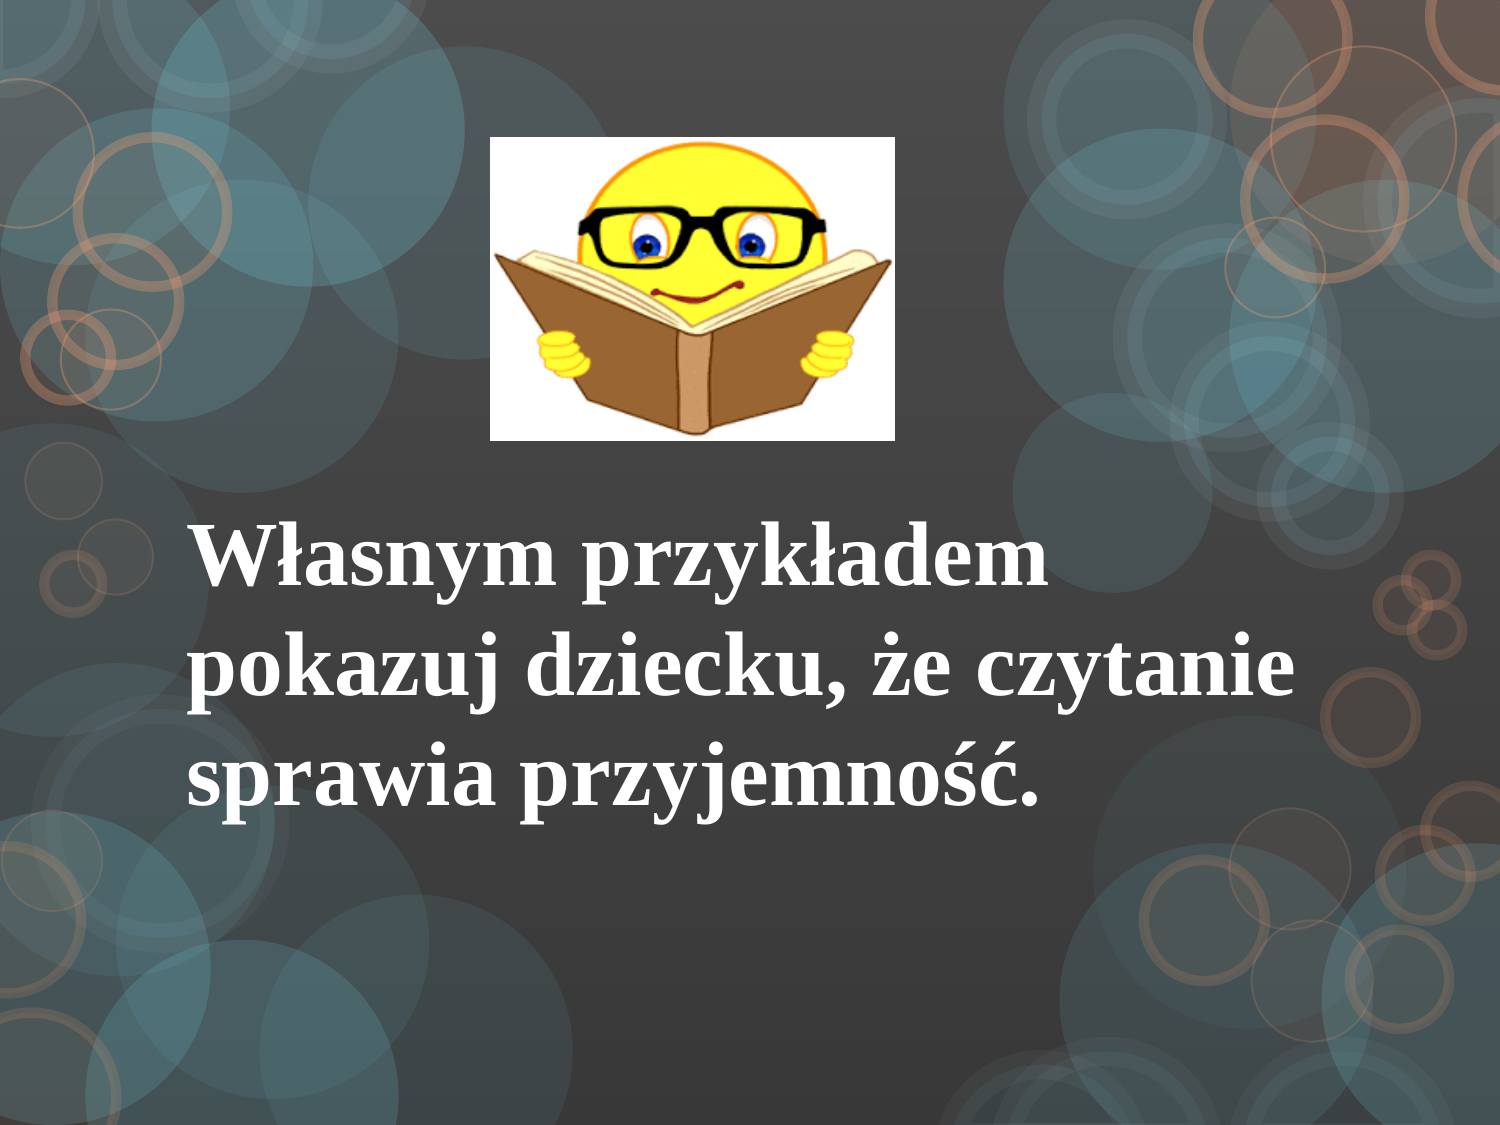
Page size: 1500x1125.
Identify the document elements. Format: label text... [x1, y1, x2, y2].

picture [490, 137, 895, 441]
text_box Własnym przykładem pokazuj dziecku, że czytanie sprawia przyjemność. [171, 487, 1376, 832]
